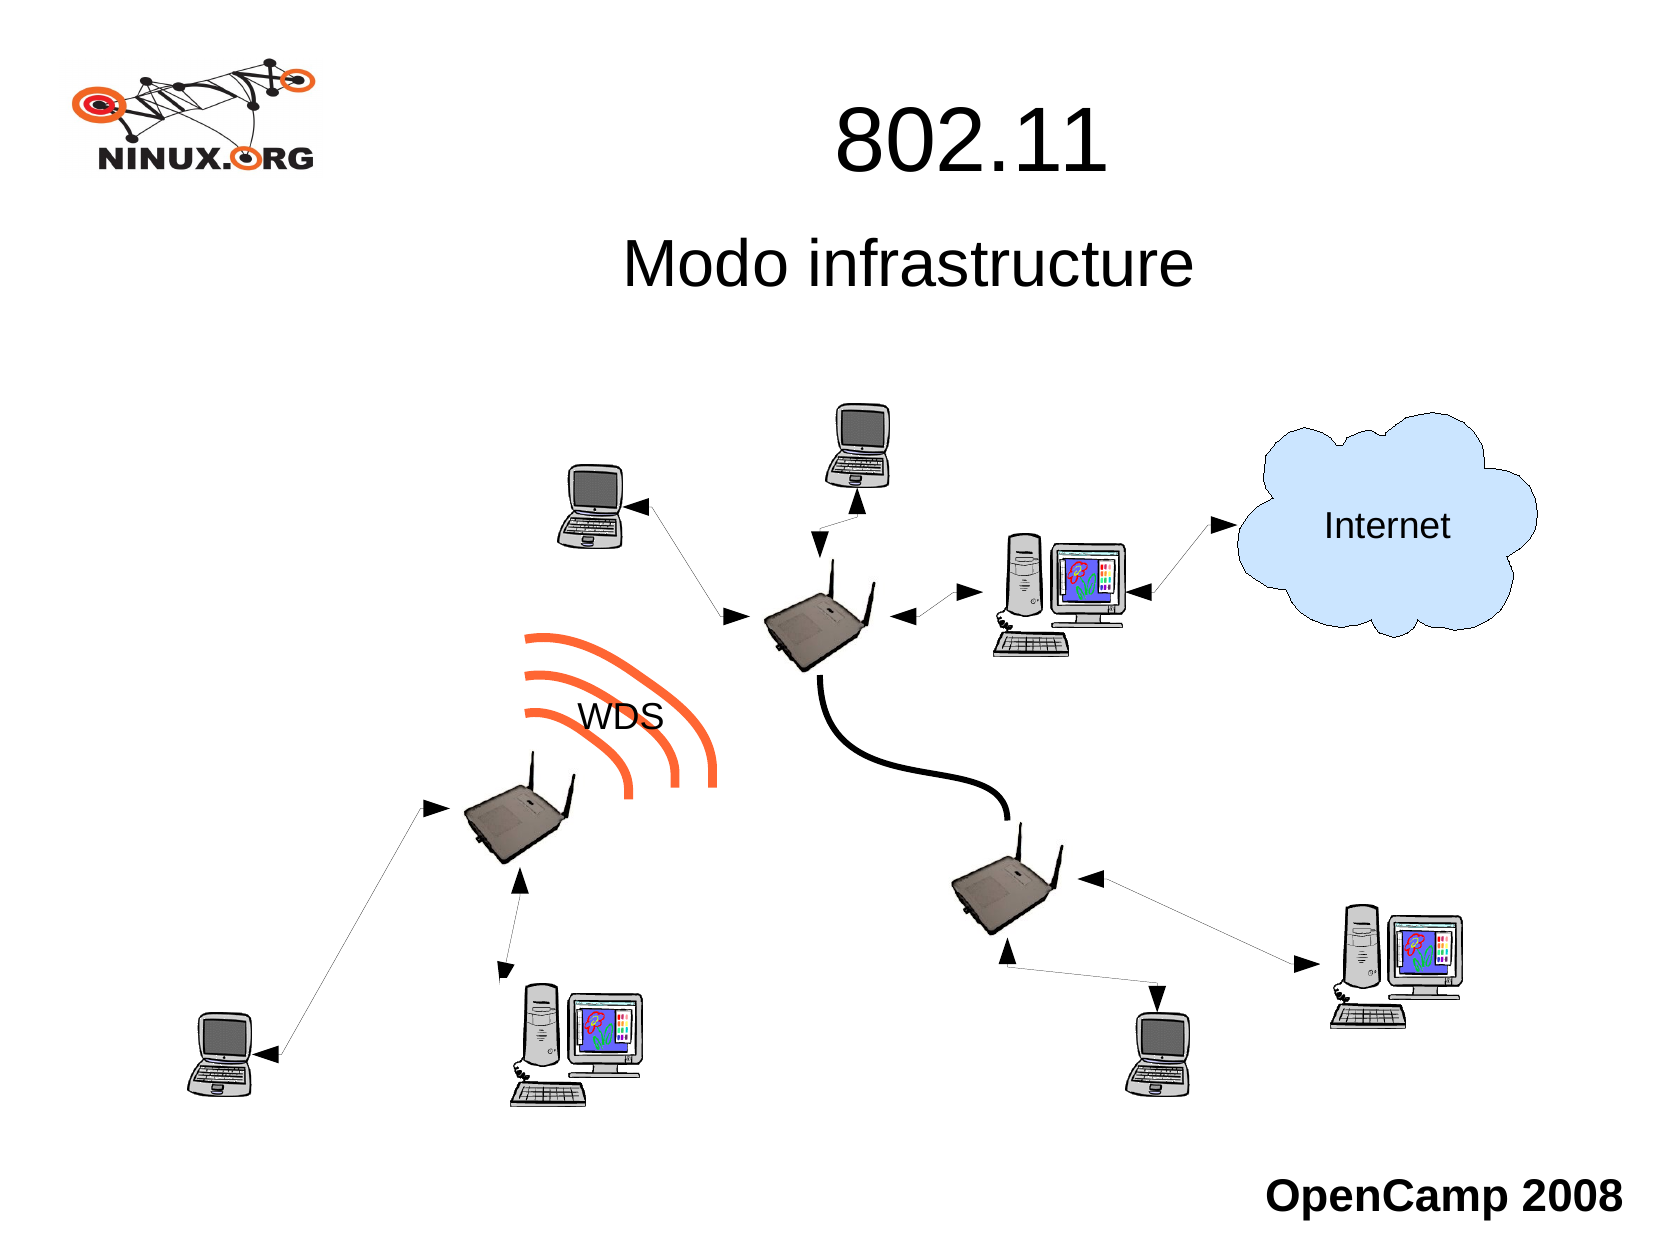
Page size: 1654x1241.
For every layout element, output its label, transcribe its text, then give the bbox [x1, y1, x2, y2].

text_box OpenCamp 2008 [1237, 1162, 1651, 1237]
picture [500, 978, 643, 1107]
picture [450, 749, 590, 867]
picture [59, 58, 323, 178]
title 802.11 [383, 43, 1565, 189]
picture [1320, 899, 1463, 1029]
picture [983, 528, 1126, 657]
picture [825, 403, 890, 488]
text_box WDS [562, 688, 713, 751]
picture [937, 820, 1078, 938]
picture [750, 557, 890, 676]
picture [187, 1012, 252, 1097]
text_box Internet [1237, 412, 1538, 638]
subtitle Modo infrastructure [165, 189, 1654, 338]
picture [1125, 1012, 1190, 1097]
picture [557, 464, 623, 550]
